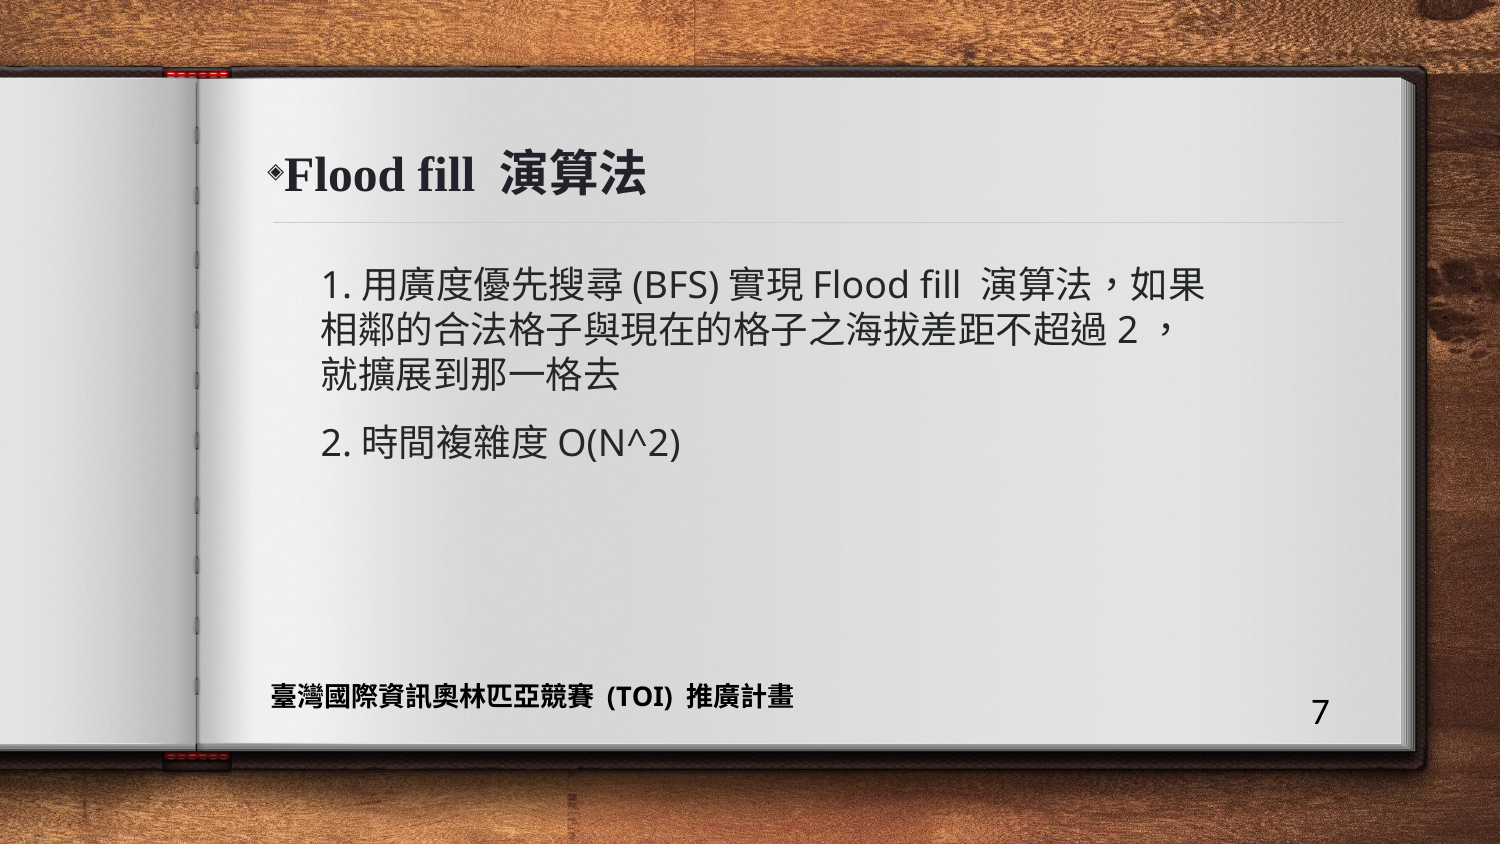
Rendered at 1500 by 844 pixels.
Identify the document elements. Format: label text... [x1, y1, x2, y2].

text_box 2.時間複雜度O(N^2) [306, 412, 1249, 472]
list Flood fill 演算法 [252, 126, 1194, 216]
text_box 7 [1295, 672, 1386, 737]
text_box 1.用廣度優先搜尋(BFS)實現Flood fill 演算法，如果相鄰的合法格子與現在的格子之海拔差距不超過2，就擴展到那一格去 [306, 253, 1237, 403]
